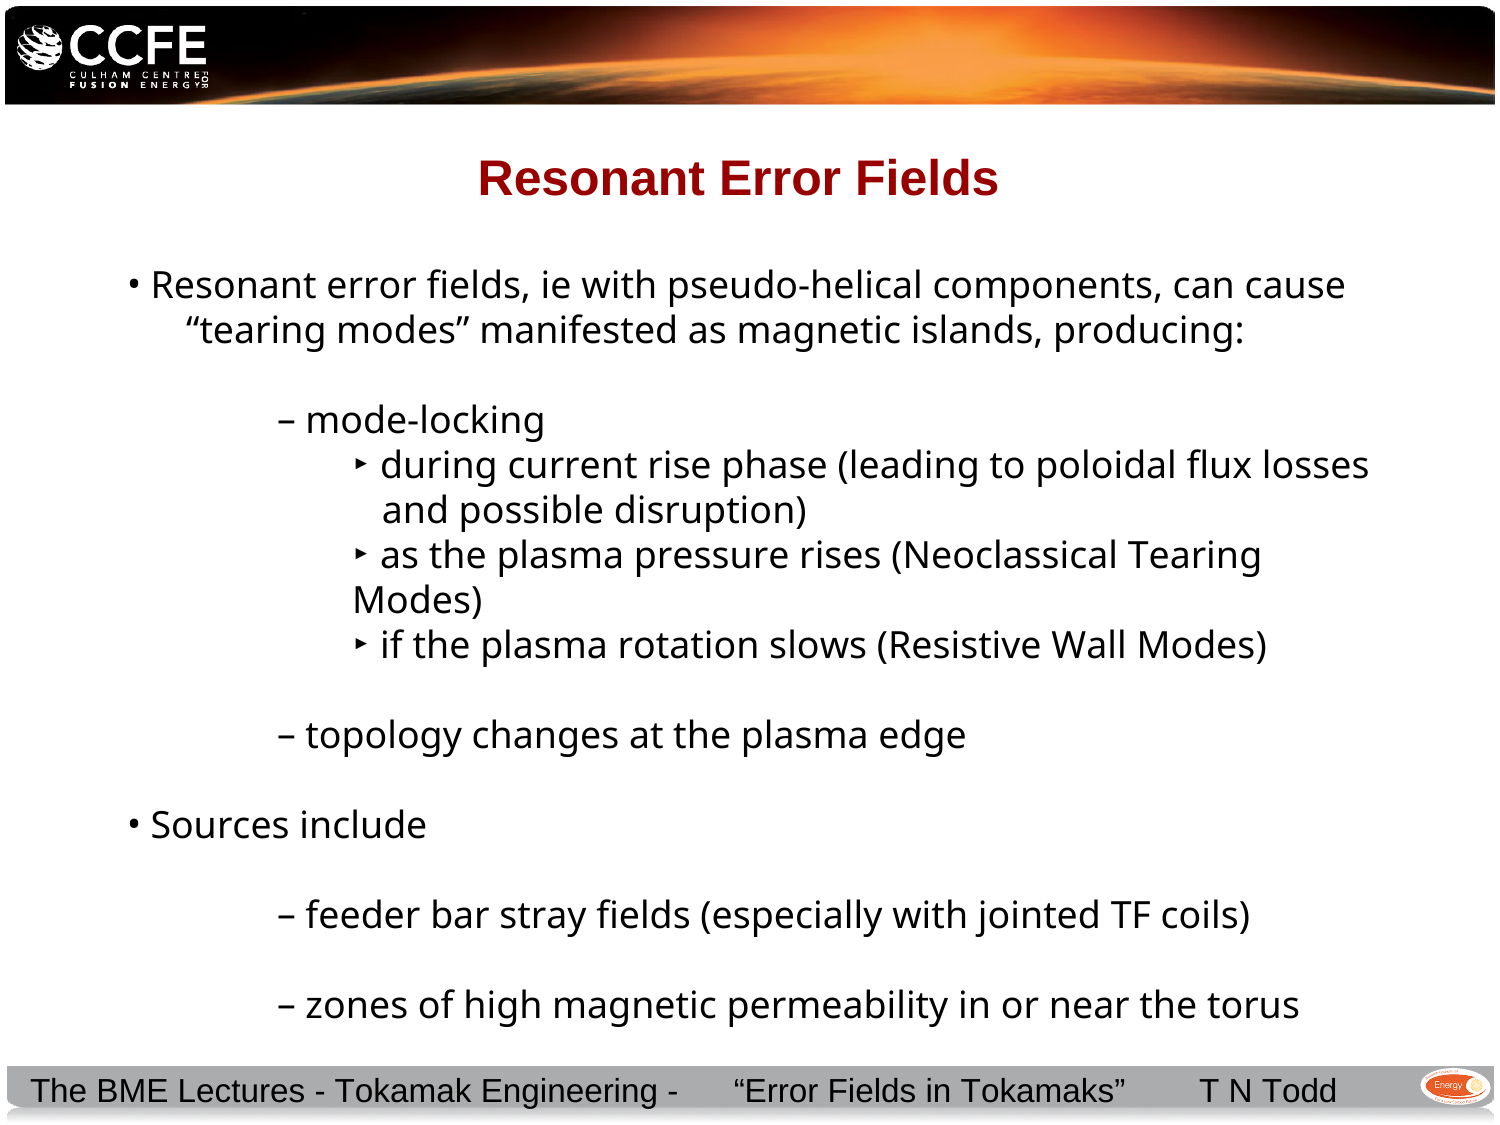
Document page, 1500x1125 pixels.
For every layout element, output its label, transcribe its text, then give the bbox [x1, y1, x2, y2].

text_box Resonant error fields, ie with pseudo-helical components, can cause …“tearing modes” manifested as magnetic islands, producing: mode-locking during current rise phase (leading to poloidal flux losses …and possible disruption) as the plasma pressure rises (Neoclassical Tearing Modes) if the plasma rotation slows (Resistive Wall Modes) topology changes at the plasma edge Sources include feeder bar stray fields (especially with jointed TF coils) zones of high magnetic permeability in or near the torus [112, 207, 1388, 1034]
text_box Resonant Error Fields [437, 137, 1041, 213]
picture [1421, 1067, 1490, 1106]
picture [5, 6, 1495, 105]
